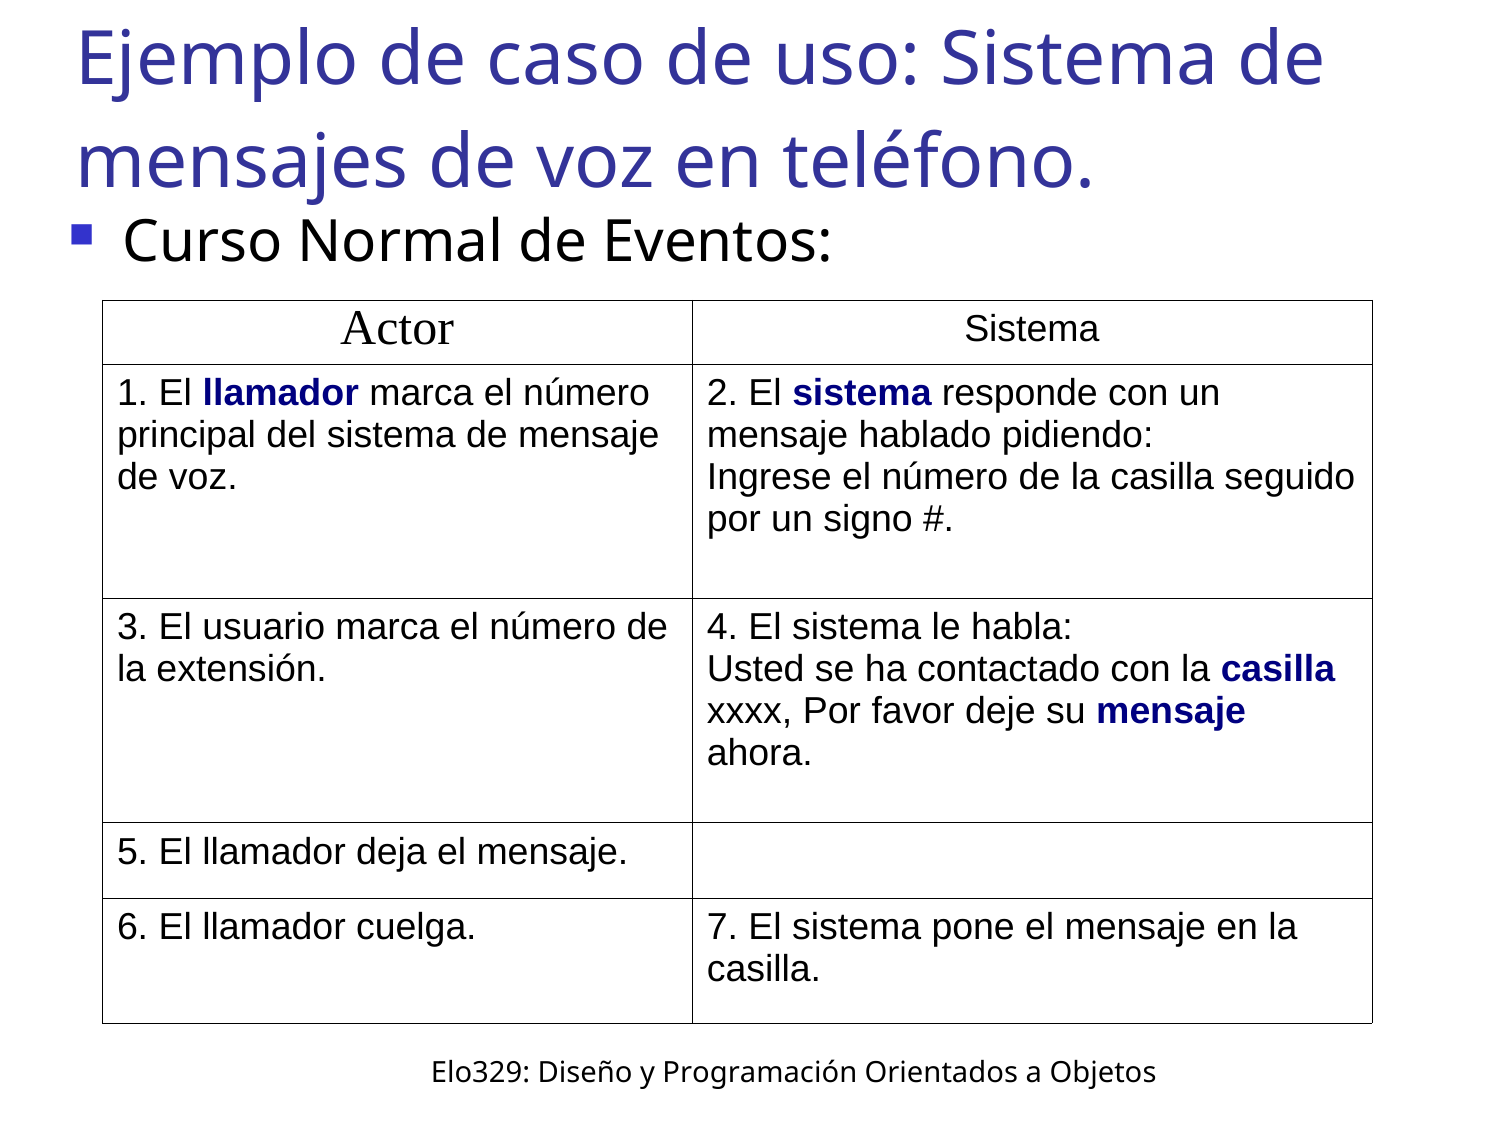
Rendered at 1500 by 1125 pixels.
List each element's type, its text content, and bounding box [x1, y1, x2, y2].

table_cell 5. El llamador deja el mensaje. [103, 823, 692, 898]
title Ejemplo de caso de uso: Sistema de mensajes de voz en teléfono. [75, 8, 1426, 199]
table_cell 1. El llamador marca el número principal del sistema de mensaje de voz. [103, 365, 692, 598]
table_header Actor [103, 301, 692, 364]
list Curso Normal de Eventos: [68, 199, 1440, 992]
table_cell 4. El sistema le habla: Usted se ha contactado con la casilla xxxx, Por favor deje su mensaje ahora. [693, 599, 1372, 822]
table_cell 7. El sistema pone el mensaje en la casilla. [693, 899, 1372, 1023]
table_cell 2. El sistema responde con un mensaje hablado pidiendo: Ingrese el número de la casilla seguido por un signo #. [693, 365, 1372, 598]
table_header Sistema [693, 301, 1372, 364]
table_cell [693, 823, 1372, 898]
table_cell 6. El llamador cuelga. [103, 899, 692, 1023]
table_cell 3. El usuario marca el número de la extensión. [103, 599, 692, 822]
